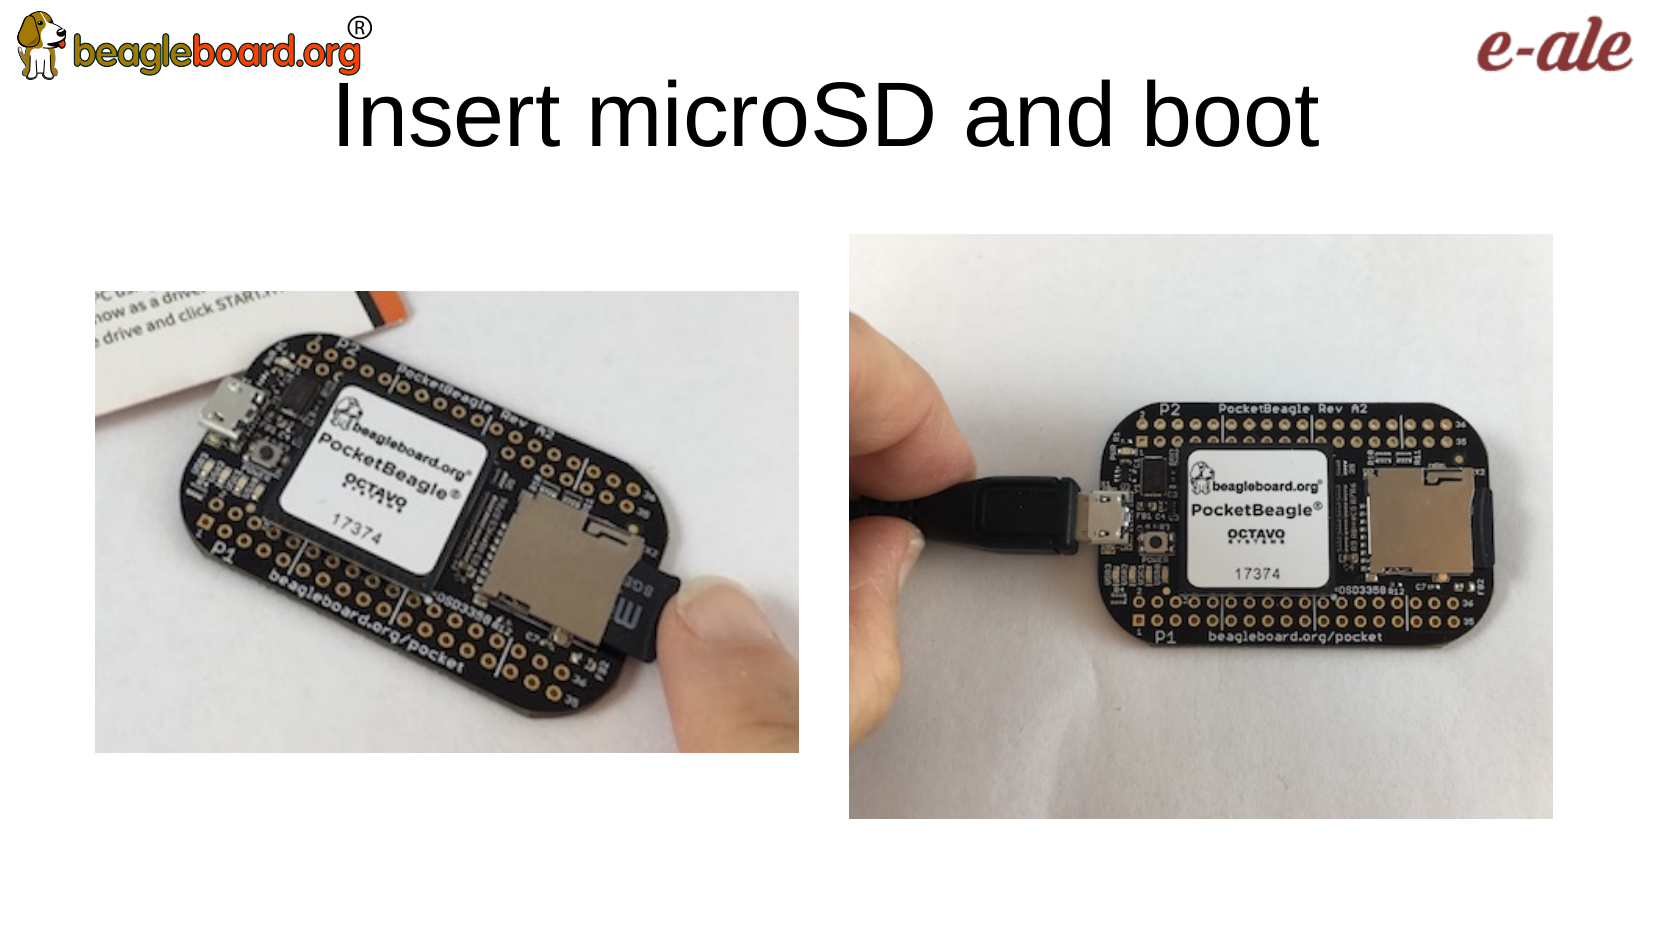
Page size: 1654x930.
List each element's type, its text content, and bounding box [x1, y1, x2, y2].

title Insert microSD and boot [82, 37, 1571, 193]
picture [17, 11, 372, 80]
picture [95, 291, 799, 753]
picture [849, 234, 1553, 819]
picture [1475, 14, 1636, 74]
